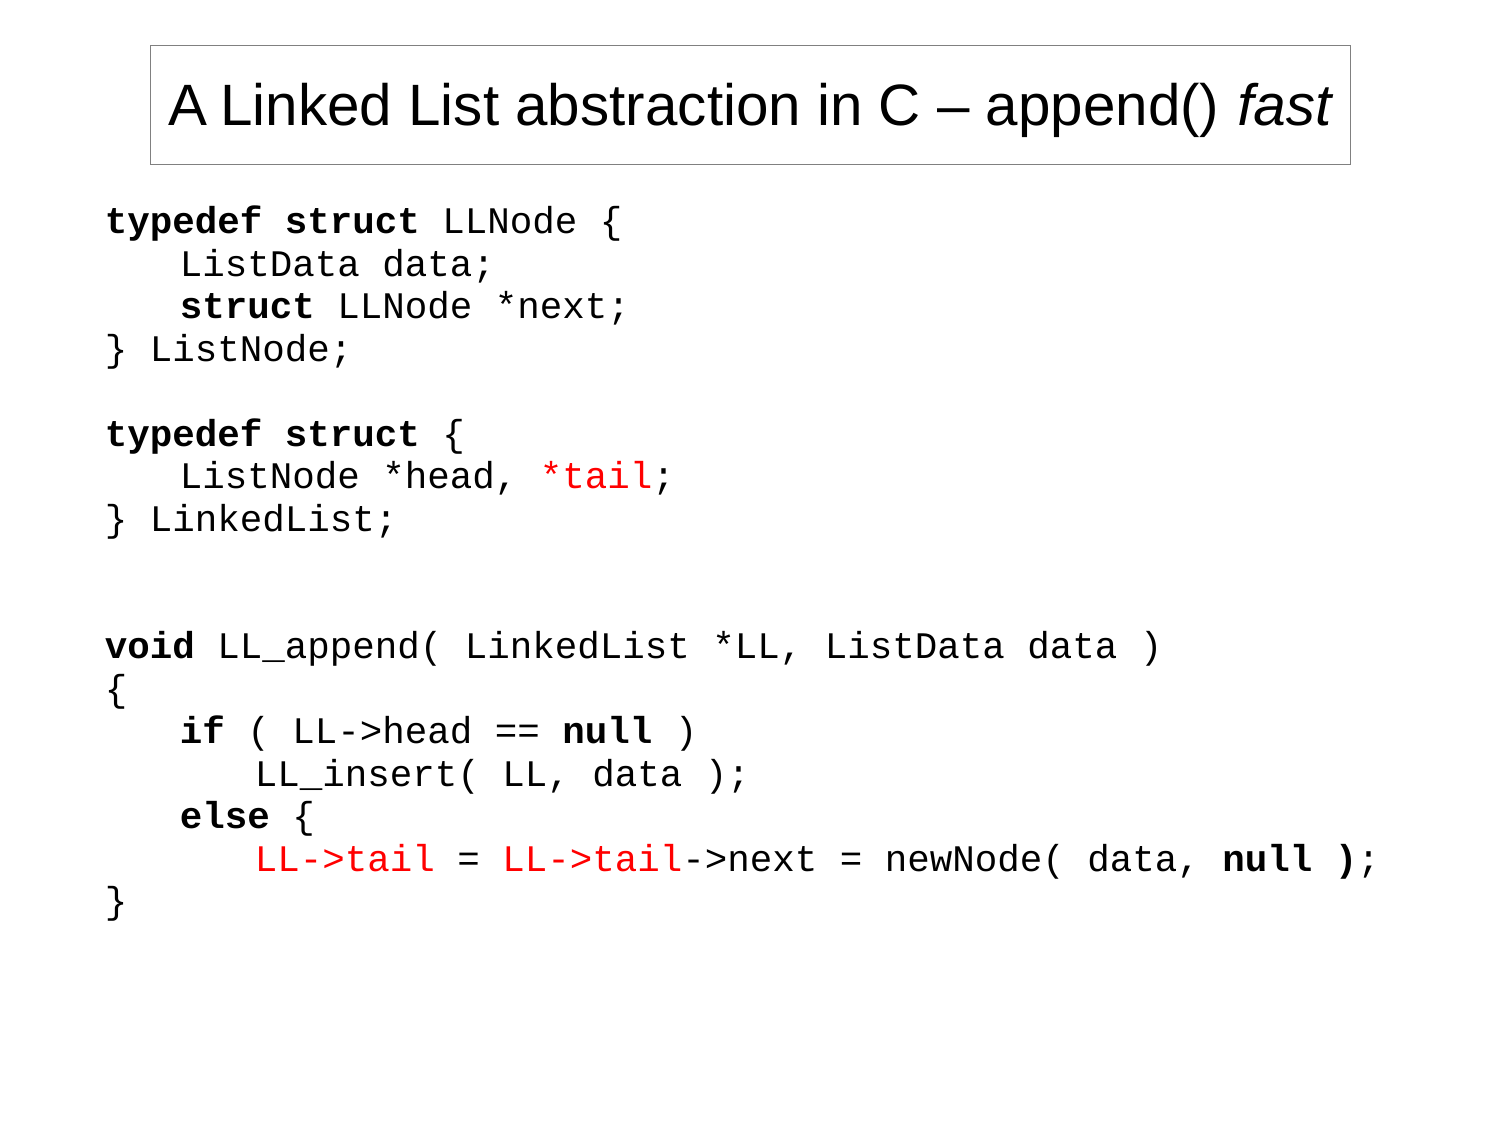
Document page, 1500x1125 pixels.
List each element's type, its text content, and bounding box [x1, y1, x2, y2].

text_box typedef struct LLNode { ListData data; struct LLNode *next; } ListNode; typedef struct { ListNode *head, *tail; } LinkedList; void LL_append( LinkedList *LL, ListData data ) { if ( LL->head == null ) LL_insert( LL, data ); else { LL->tail = LL->tail->next = newNode( data, null ); } [90, 195, 1441, 848]
text_box A Linked List abstraction in C – append() fast [150, 45, 1351, 165]
